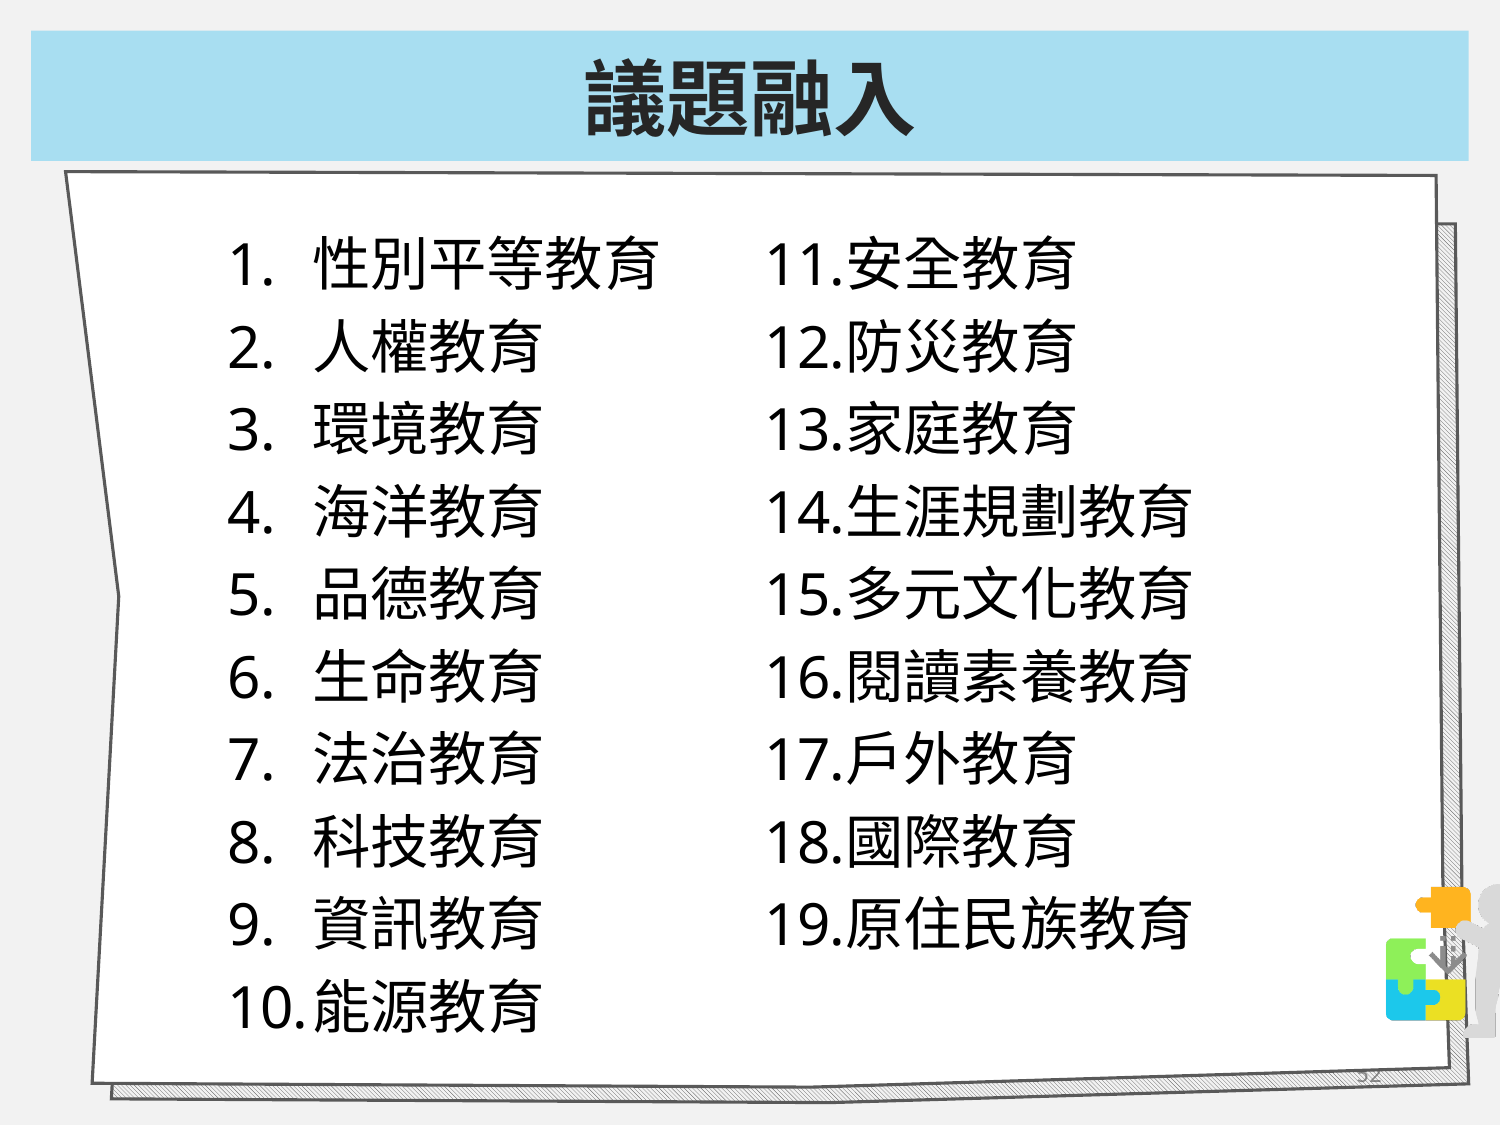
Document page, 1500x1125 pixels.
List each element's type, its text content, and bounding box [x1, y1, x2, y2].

text_box [65, 171, 1437, 1100]
picture [1384, 884, 1500, 1038]
text_box 性別平等教育 人權教育 環境教育 海洋教育 品德教育 生命教育 法治教育 科技教育 資訊教育 能源教育 [212, 219, 804, 1118]
text_box 議題融入 [31, 30, 1469, 161]
text_box 安全教育 防災教育 家庭教育 生涯規劃教育 多元文化教育 閱讀素養教育 戶外教育 國際教育 原住民族教育 [749, 219, 1500, 965]
slide_number <編號> [1059, 1086, 1397, 1103]
text_box [804, 965, 1469, 1103]
